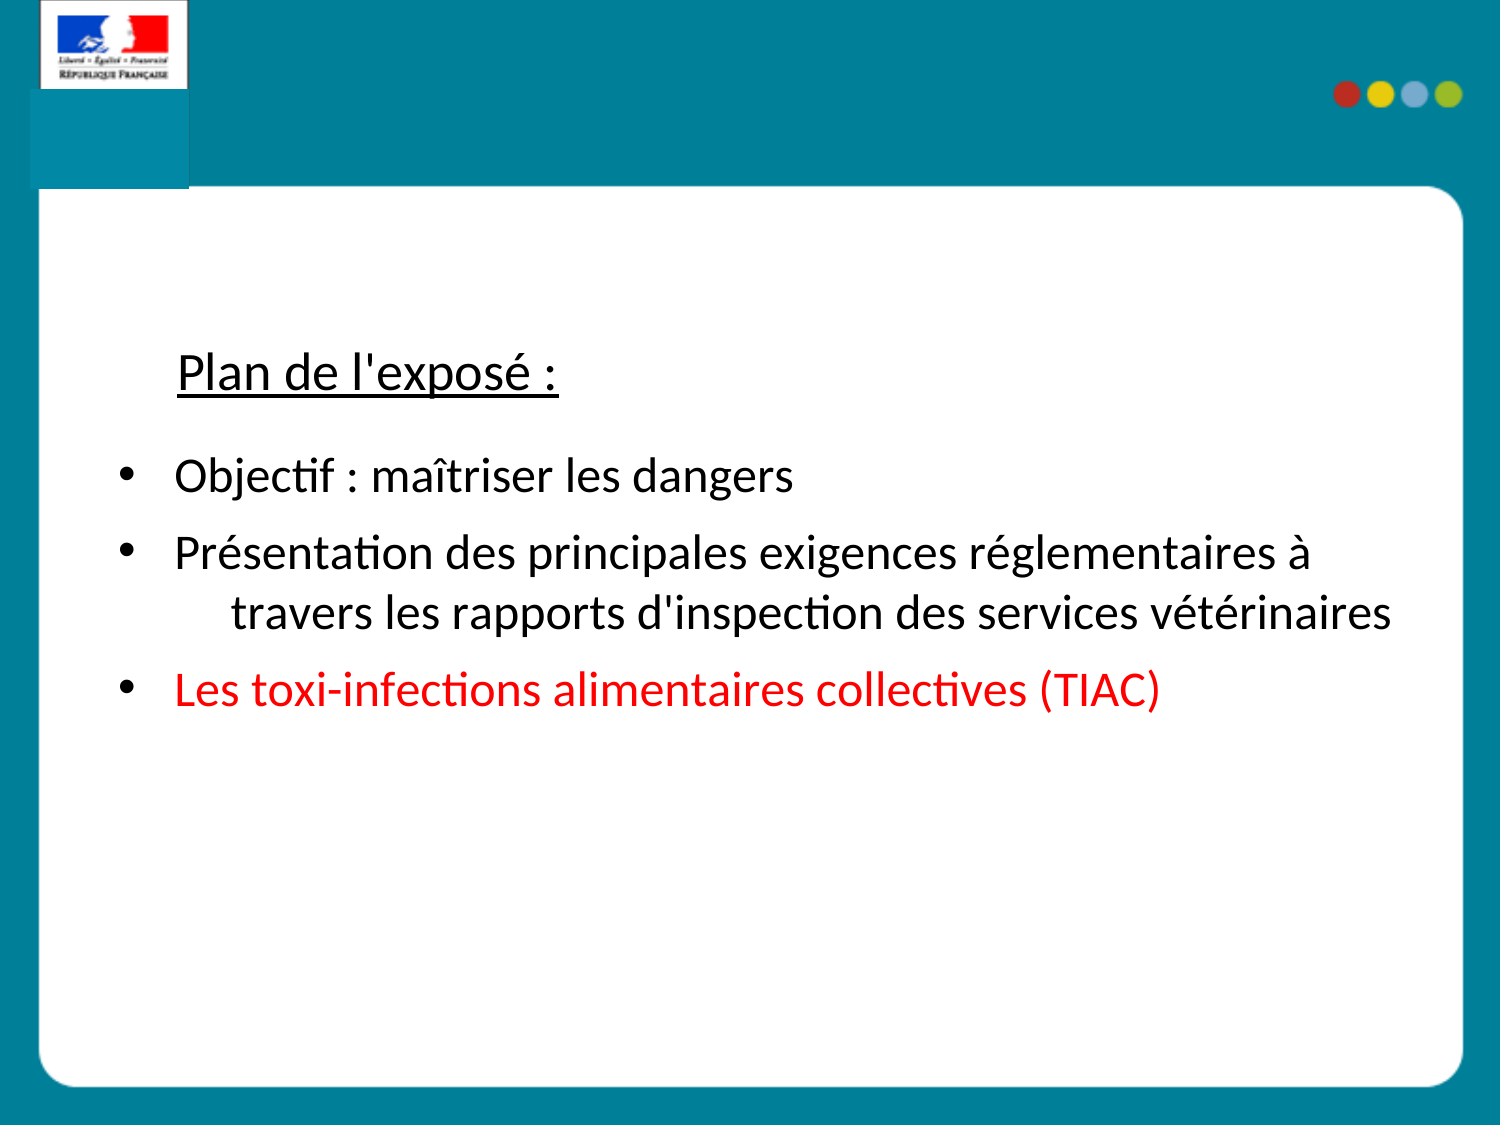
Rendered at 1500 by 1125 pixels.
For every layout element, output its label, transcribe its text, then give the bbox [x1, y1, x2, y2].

title Plan de l'exposé : [177, 295, 1388, 443]
list Objectif : maîtriser les dangers Présentation des principales exigences réglementaires à travers les rapports d'inspection des services vétérinaires Les toxi-infections alimentaires collectives (TIAC) [118, 442, 1400, 719]
